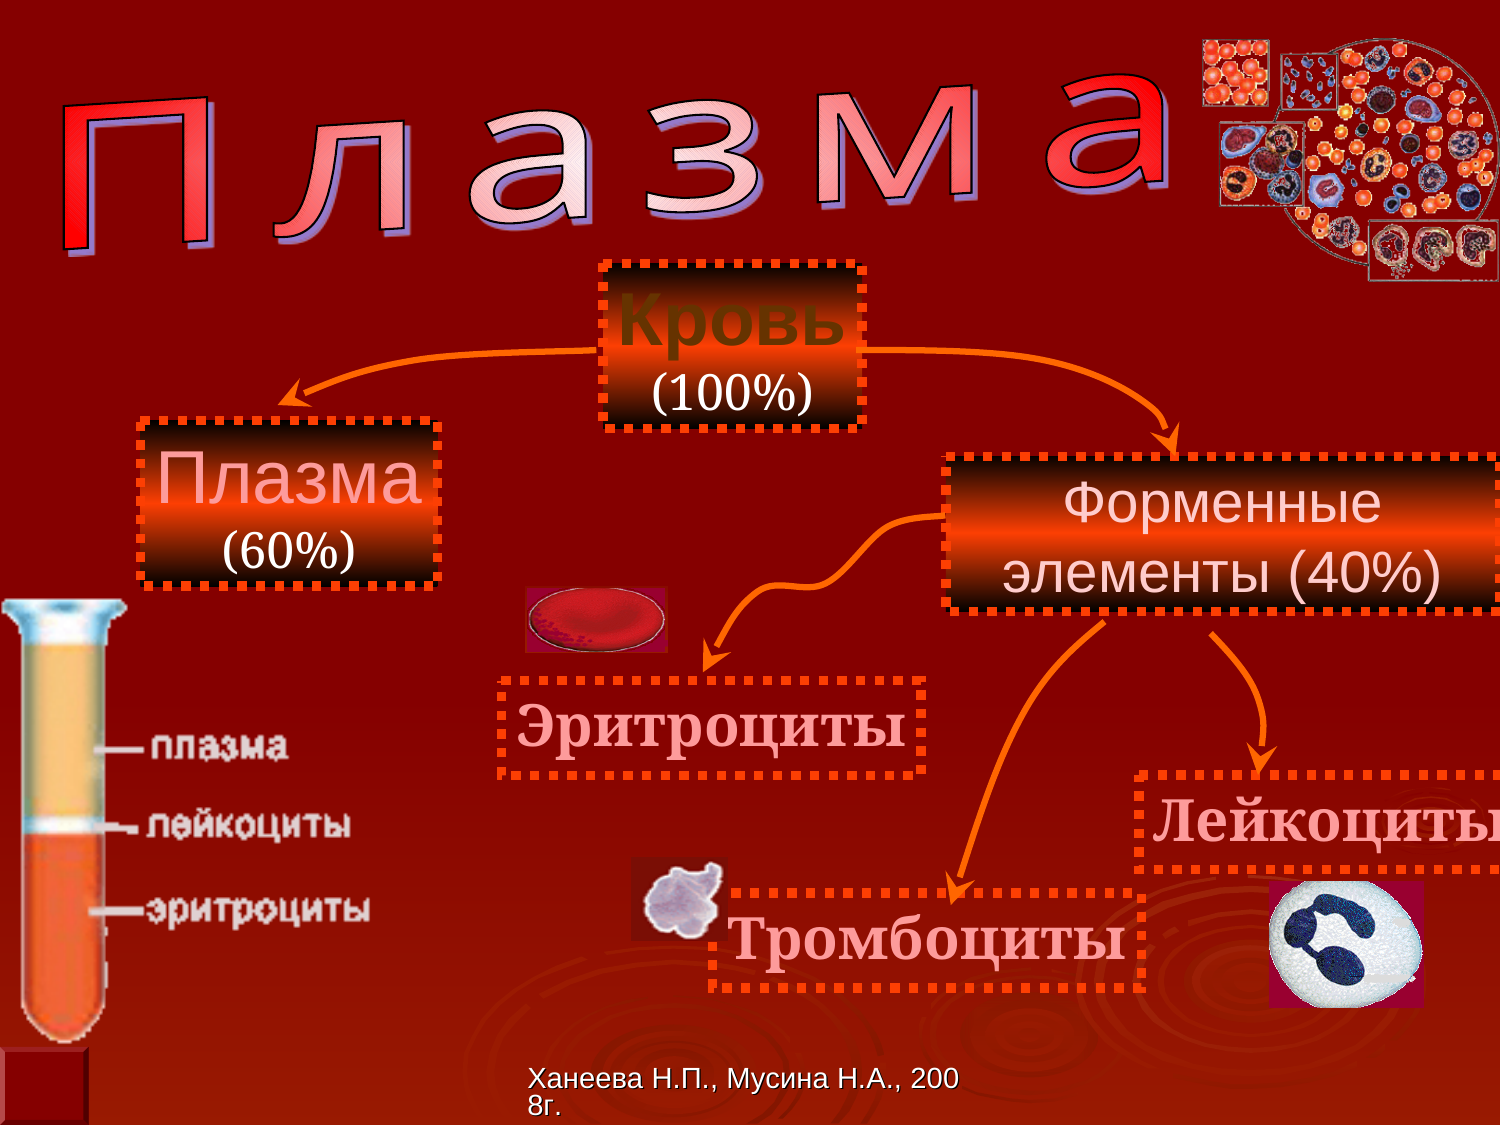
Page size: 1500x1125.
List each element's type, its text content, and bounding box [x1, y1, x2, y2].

text_box Плазма [646, 99, 757, 213]
text_box Плазма (60%) [140, 420, 438, 587]
picture [525, 586, 668, 653]
text_box Тромбоциты [712, 893, 1142, 988]
picture [1200, 37, 1500, 284]
text_box Плазма [273, 120, 404, 238]
picture [0, 597, 384, 1047]
picture [1269, 881, 1424, 1008]
text_box Кровь (100%) [603, 263, 863, 429]
text_box Плазма [63, 97, 207, 250]
text_box Плазма [469, 110, 586, 224]
text_box Плазма [817, 85, 972, 203]
picture [631, 857, 728, 941]
text_box Плазма [1046, 74, 1163, 188]
text_box Эритроциты [501, 680, 921, 776]
text_box Лейкоциты [1138, 774, 1500, 870]
text_box [1, 1046, 89, 1125]
text_box Форменные элементы (40%) [945, 456, 1500, 612]
